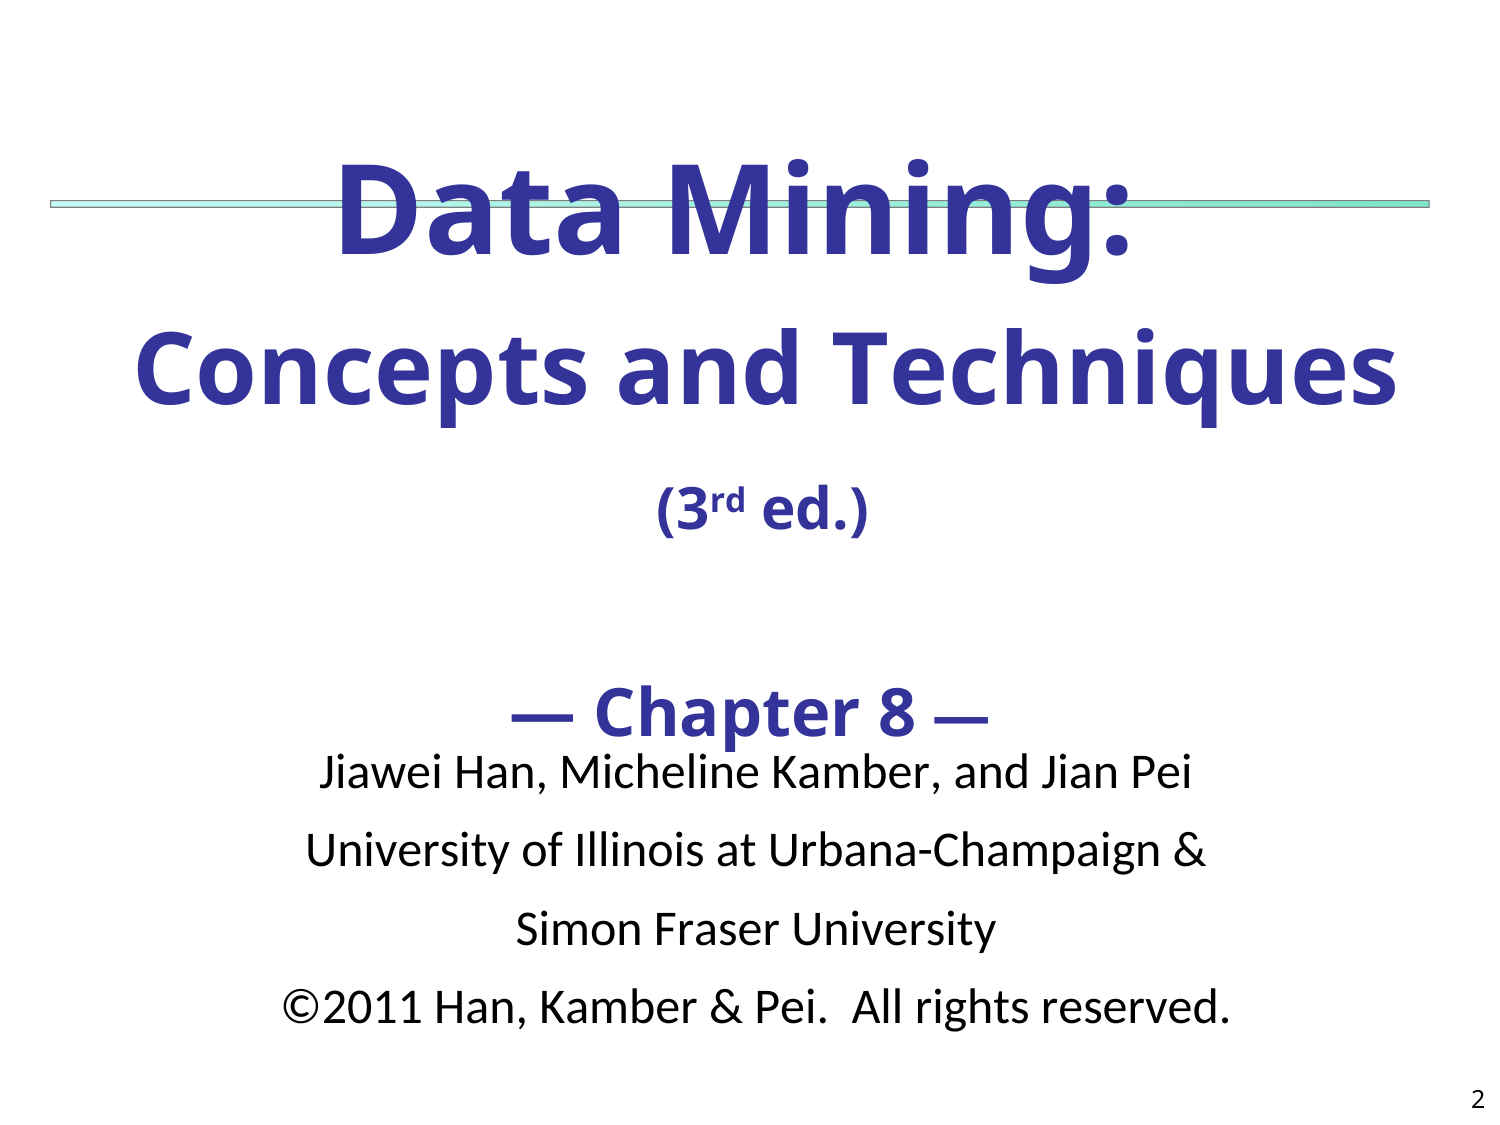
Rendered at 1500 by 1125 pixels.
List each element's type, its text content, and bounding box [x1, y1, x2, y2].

list Jiawei Han, Micheline Kamber, and Jian Pei University of Illinois at Urbana-Champaign & Simon Fraser University ©2011 Han, Kamber & Pei. All rights reserved. [50, 724, 1463, 1038]
title Data Mining: Concepts and Techniques (3rd ed.) — Chapter 8 — [24, 2, 1476, 757]
text_box <number> [1187, 1050, 1500, 1125]
